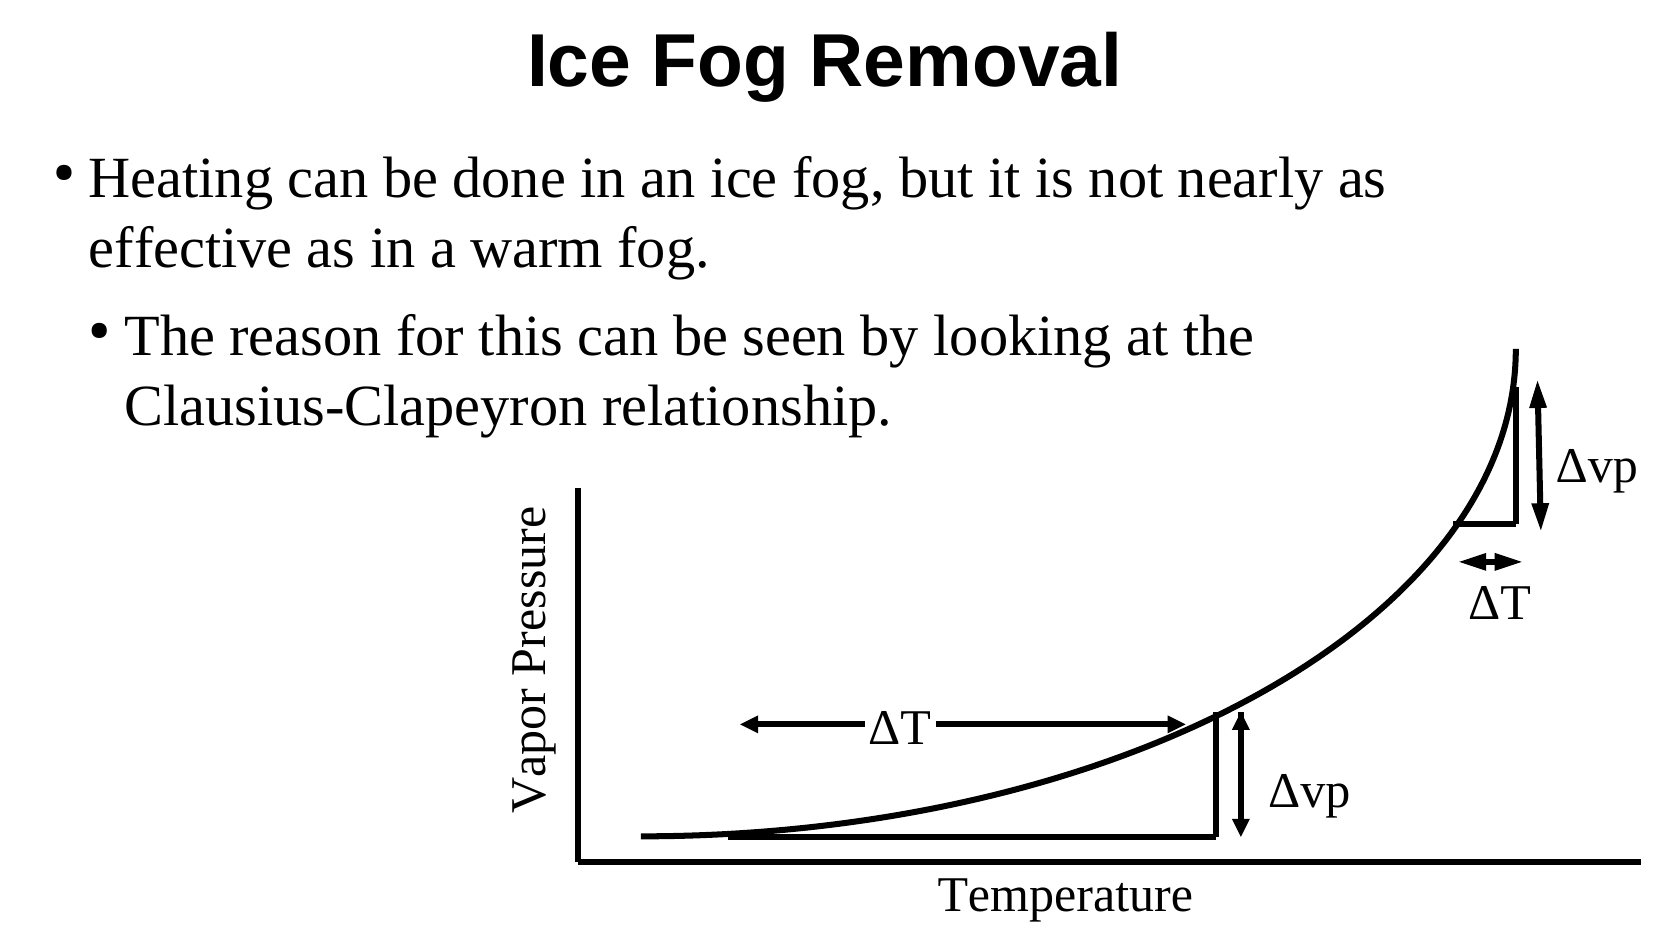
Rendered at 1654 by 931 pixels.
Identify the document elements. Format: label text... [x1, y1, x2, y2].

text_box ΔT [1453, 561, 1579, 638]
text_box Δvp [1253, 749, 1429, 825]
text_box Vapor Pressure [487, 419, 563, 829]
text_box Heating can be done in an ice fog, but it is not nearly as effective as in a warm fog. The reason for this can be seen by looking at the Clausius-Clapeyron relationship. [10, 132, 1431, 445]
text_box Δvp [1542, 424, 1654, 500]
title Ice Fog Removal [0, 5, 1654, 107]
text_box ΔT [853, 686, 979, 763]
text_box Temperature [922, 853, 1486, 929]
